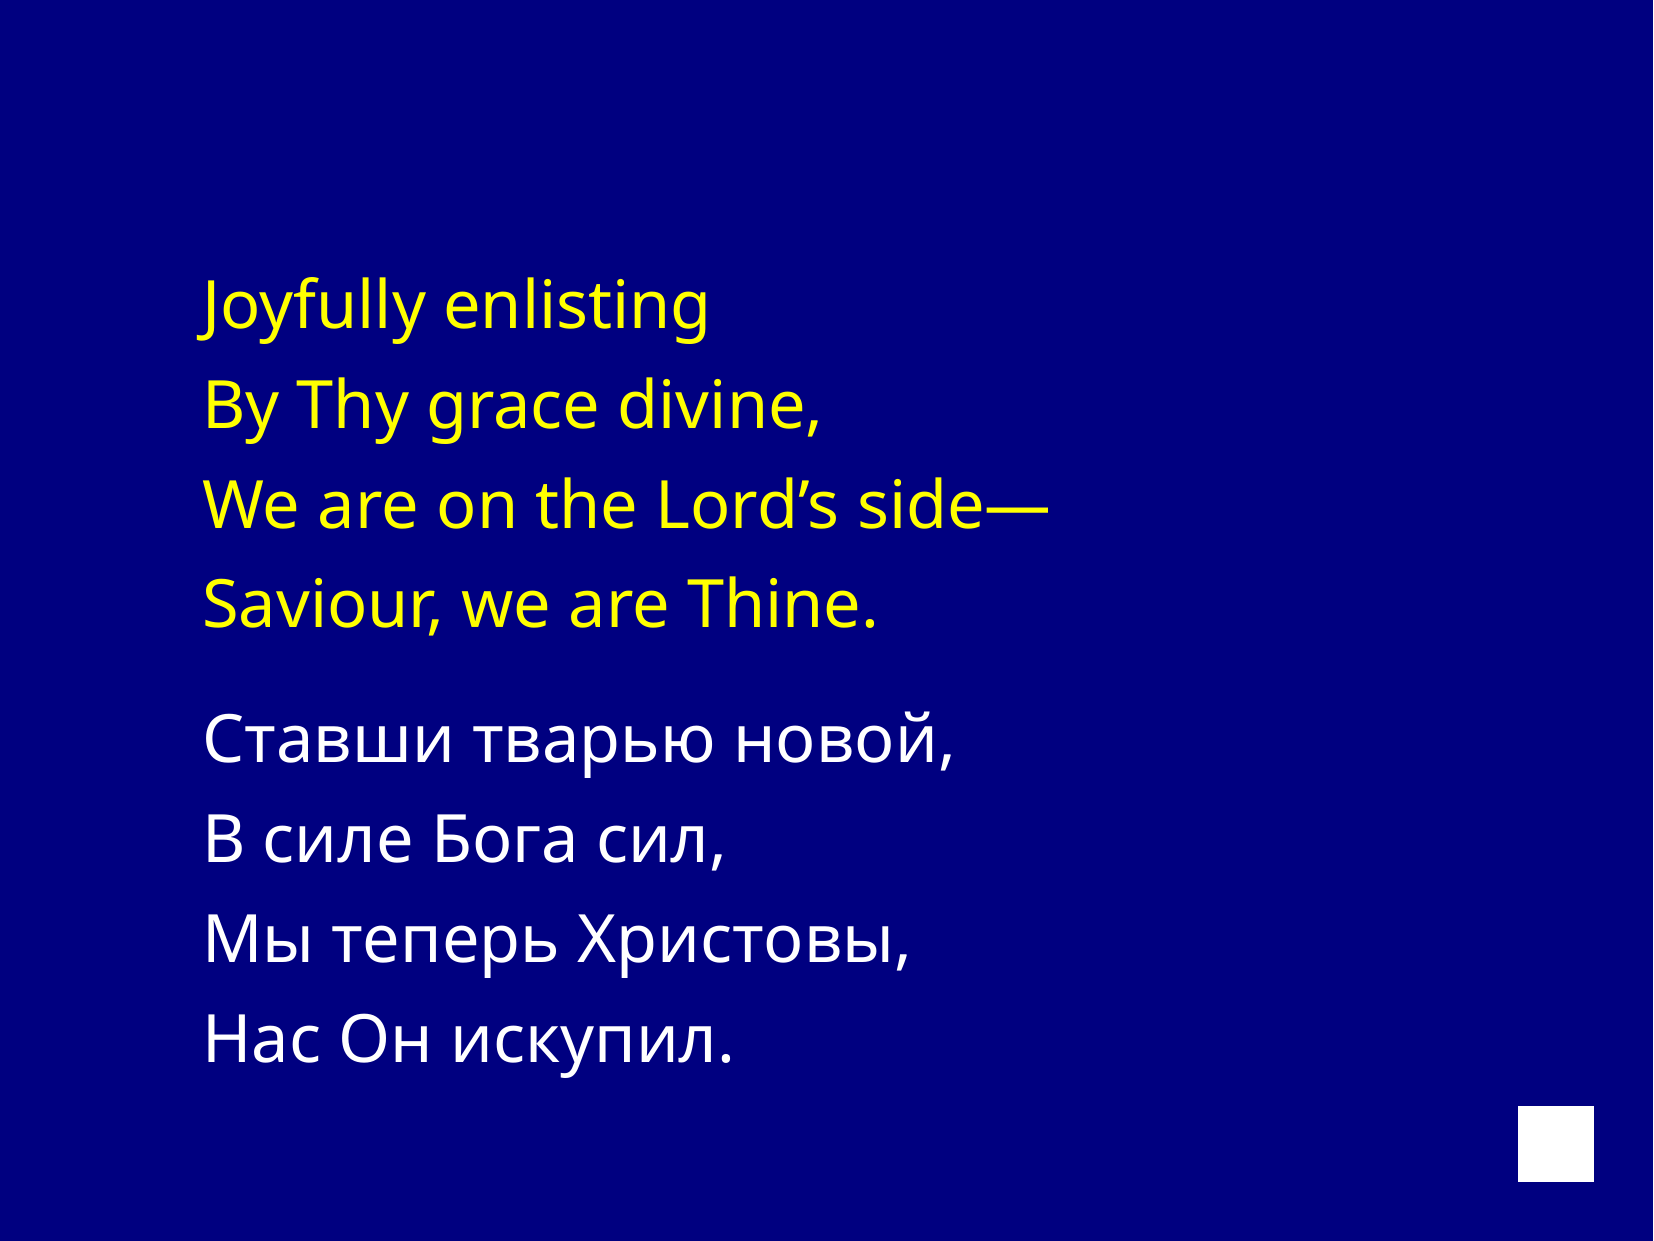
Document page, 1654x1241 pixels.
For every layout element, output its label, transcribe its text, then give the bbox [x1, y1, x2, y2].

text_box [1518, 1106, 1594, 1182]
text_box Joyfully enlisting By Thy grace divine, We are on the Lord’s side— Saviour, we are Thine. [75, 150, 1576, 638]
text_box Ставши тварью новой, В силе Бога сил, Мы теперь Христовы, Нас Он искупил. [75, 675, 1576, 1163]
